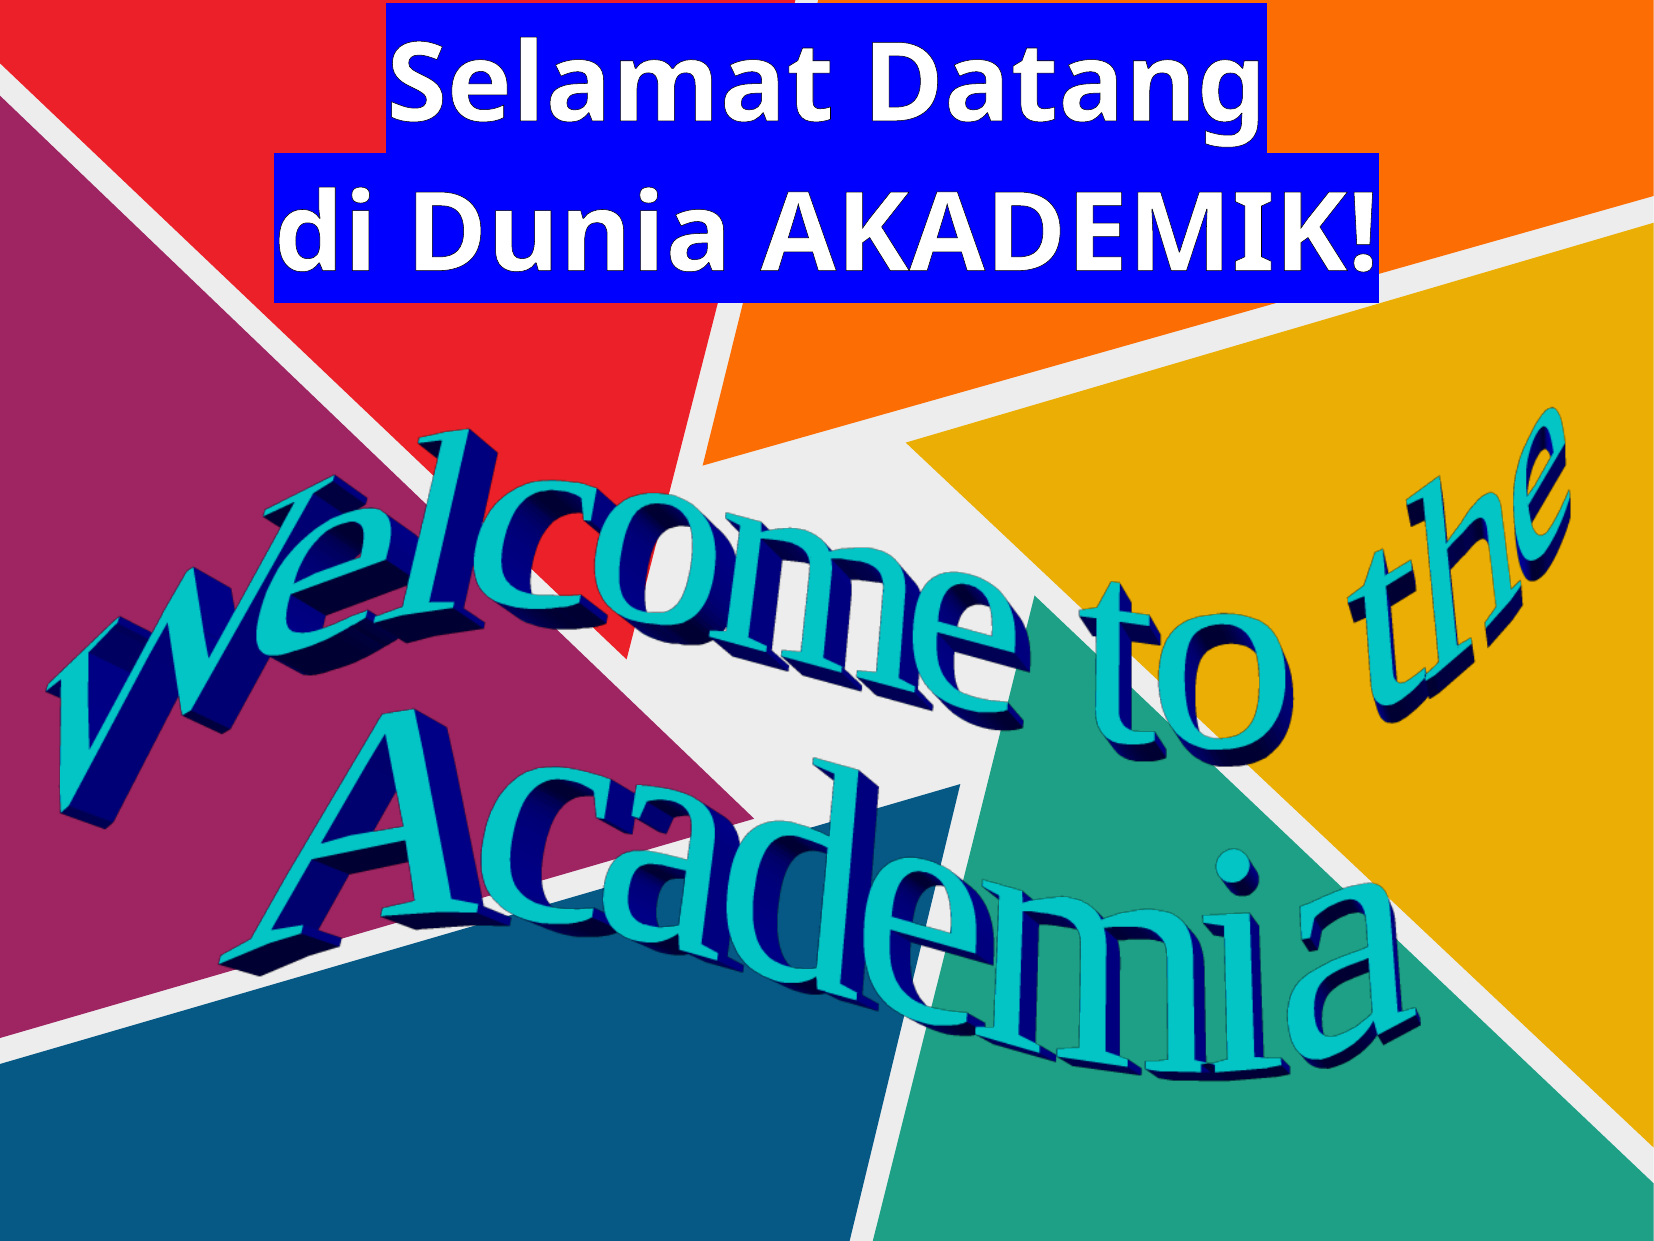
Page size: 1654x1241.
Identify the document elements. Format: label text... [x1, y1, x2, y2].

title Selamat Datang di Dunia AKADEMIK! [82, 29, 1571, 277]
